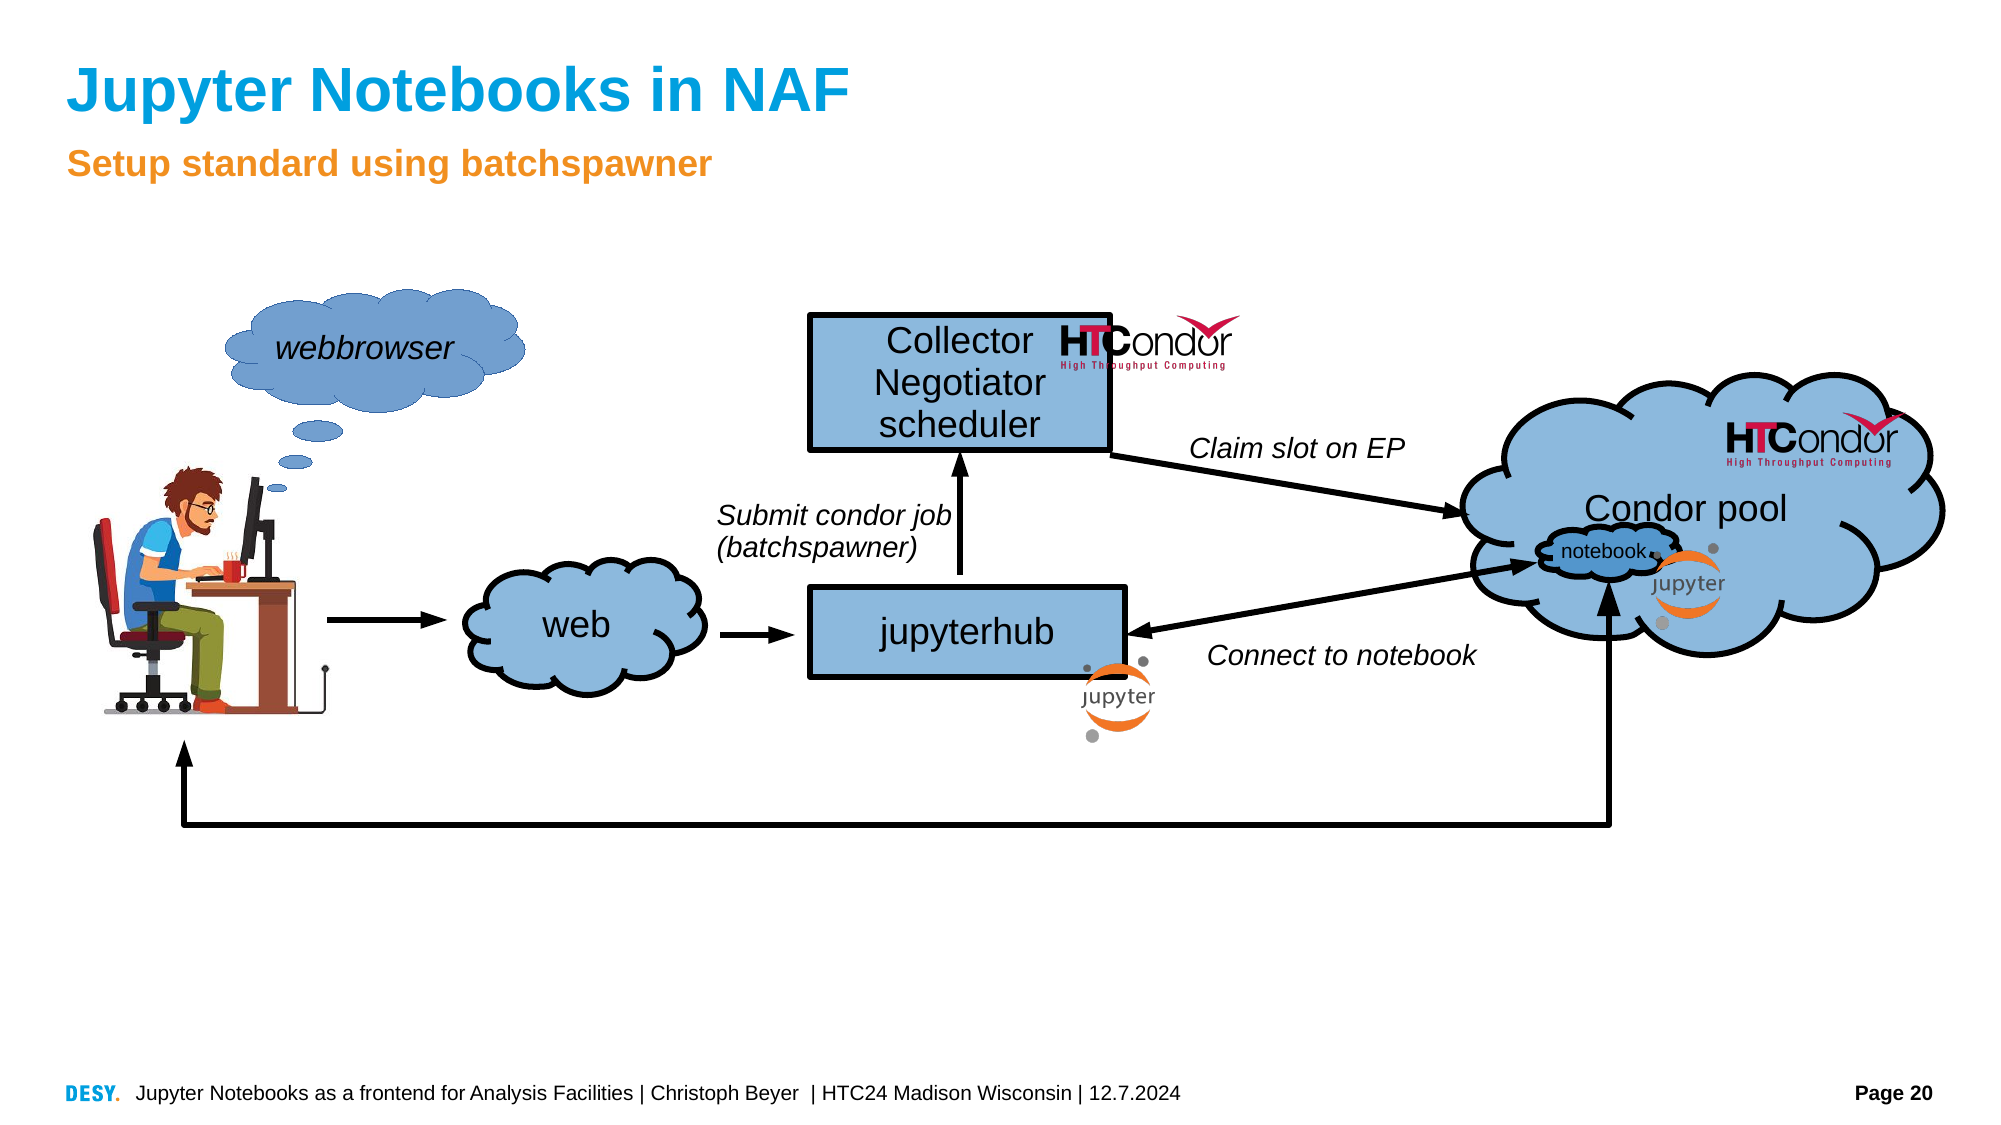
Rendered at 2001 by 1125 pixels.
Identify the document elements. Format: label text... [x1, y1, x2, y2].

text_box Connect to notebook [1192, 631, 1530, 707]
text_box Collector Negotiator scheduler [810, 314, 1111, 451]
text_box notebook [1537, 524, 1677, 581]
picture [1725, 412, 1908, 468]
text_box Condor pool [1462, 375, 1943, 656]
title Jupyter Notebooks in NAF [66, 57, 1933, 132]
picture [1059, 315, 1242, 371]
text_box Submit condor job (batchspawner) [701, 491, 1040, 572]
text_box jupyterhub [810, 586, 1126, 677]
text_box Jupyter Notebooks as a frontend for Analysis Facilities | Christoph Beyer | HTC24 Madison Wisconsin | 12.7.2024 [129, 1079, 1762, 1110]
text_box webbrowser [292, 420, 343, 442]
text_box webbrowser [225, 289, 526, 413]
picture [1650, 542, 1726, 630]
picture [1080, 655, 1156, 743]
text_box web [465, 559, 706, 696]
picture [43, 422, 376, 754]
text_box Claim slot on EP [1174, 424, 1512, 500]
list Setup standard using batchspawner [66, 134, 1933, 197]
text_box webbrowser [278, 455, 313, 469]
